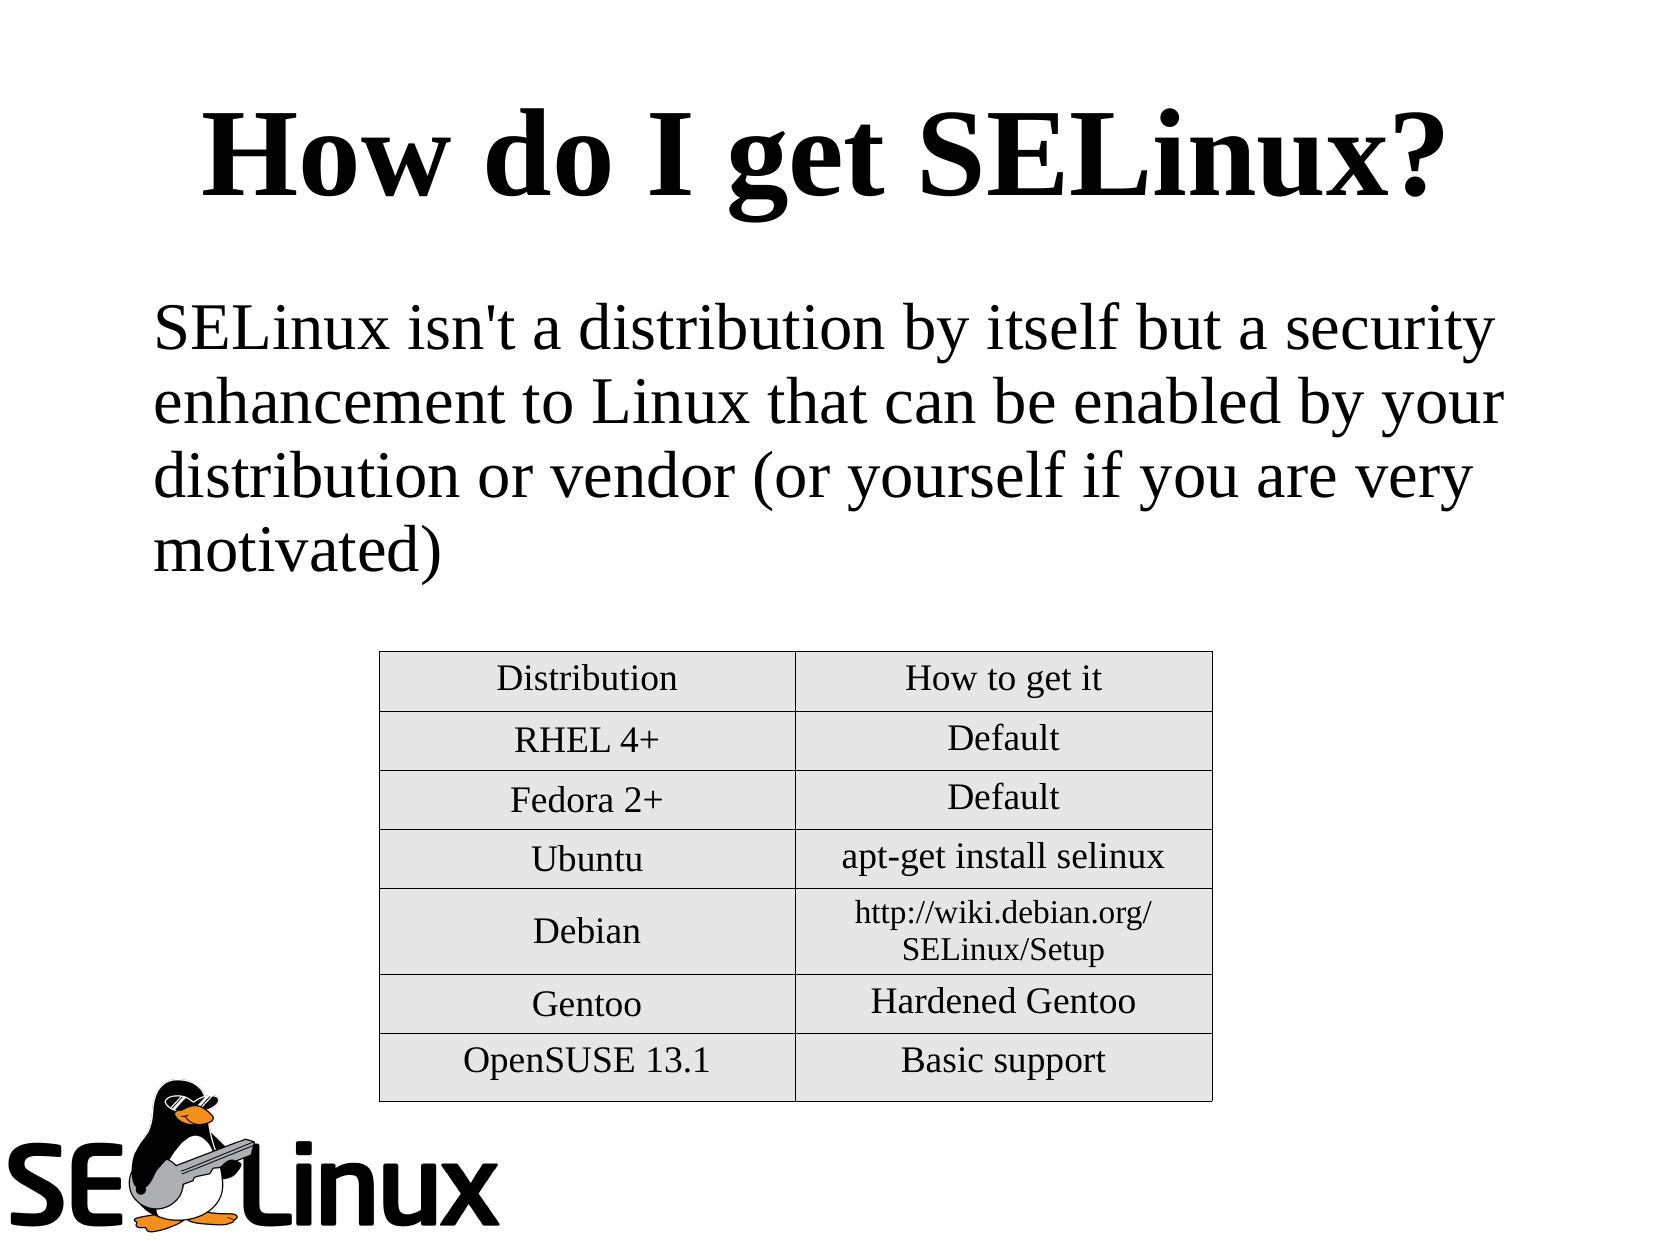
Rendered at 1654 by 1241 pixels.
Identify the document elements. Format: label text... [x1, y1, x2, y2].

table_cell Debian [380, 889, 795, 974]
table_header Distribution [380, 652, 795, 711]
table_cell Hardened Gentoo [796, 975, 1212, 1033]
table_header How to get it [796, 652, 1212, 711]
table_cell Default [796, 712, 1212, 770]
table_cell Default [796, 771, 1212, 829]
table_cell Gentoo [380, 975, 795, 1033]
table_cell http://wiki.debian.org/SELinux/Setup [796, 889, 1212, 974]
title How do I get SELinux? [82, 49, 1571, 257]
table_cell apt-get install selinux [796, 830, 1212, 888]
table_cell Ubuntu [380, 830, 795, 888]
table_cell RHEL 4+ [380, 712, 795, 770]
table_cell Basic support [796, 1034, 1212, 1101]
picture [0, 919, 526, 1241]
table_cell Fedora 2+ [380, 771, 795, 829]
list SELinux isn't a distribution by itself but a security enhancement to Linux that can be enabled by your distribution or vendor (or yourself if you are very motivated) [82, 290, 1571, 1010]
table_cell OpenSUSE 13.1 [380, 1034, 795, 1101]
